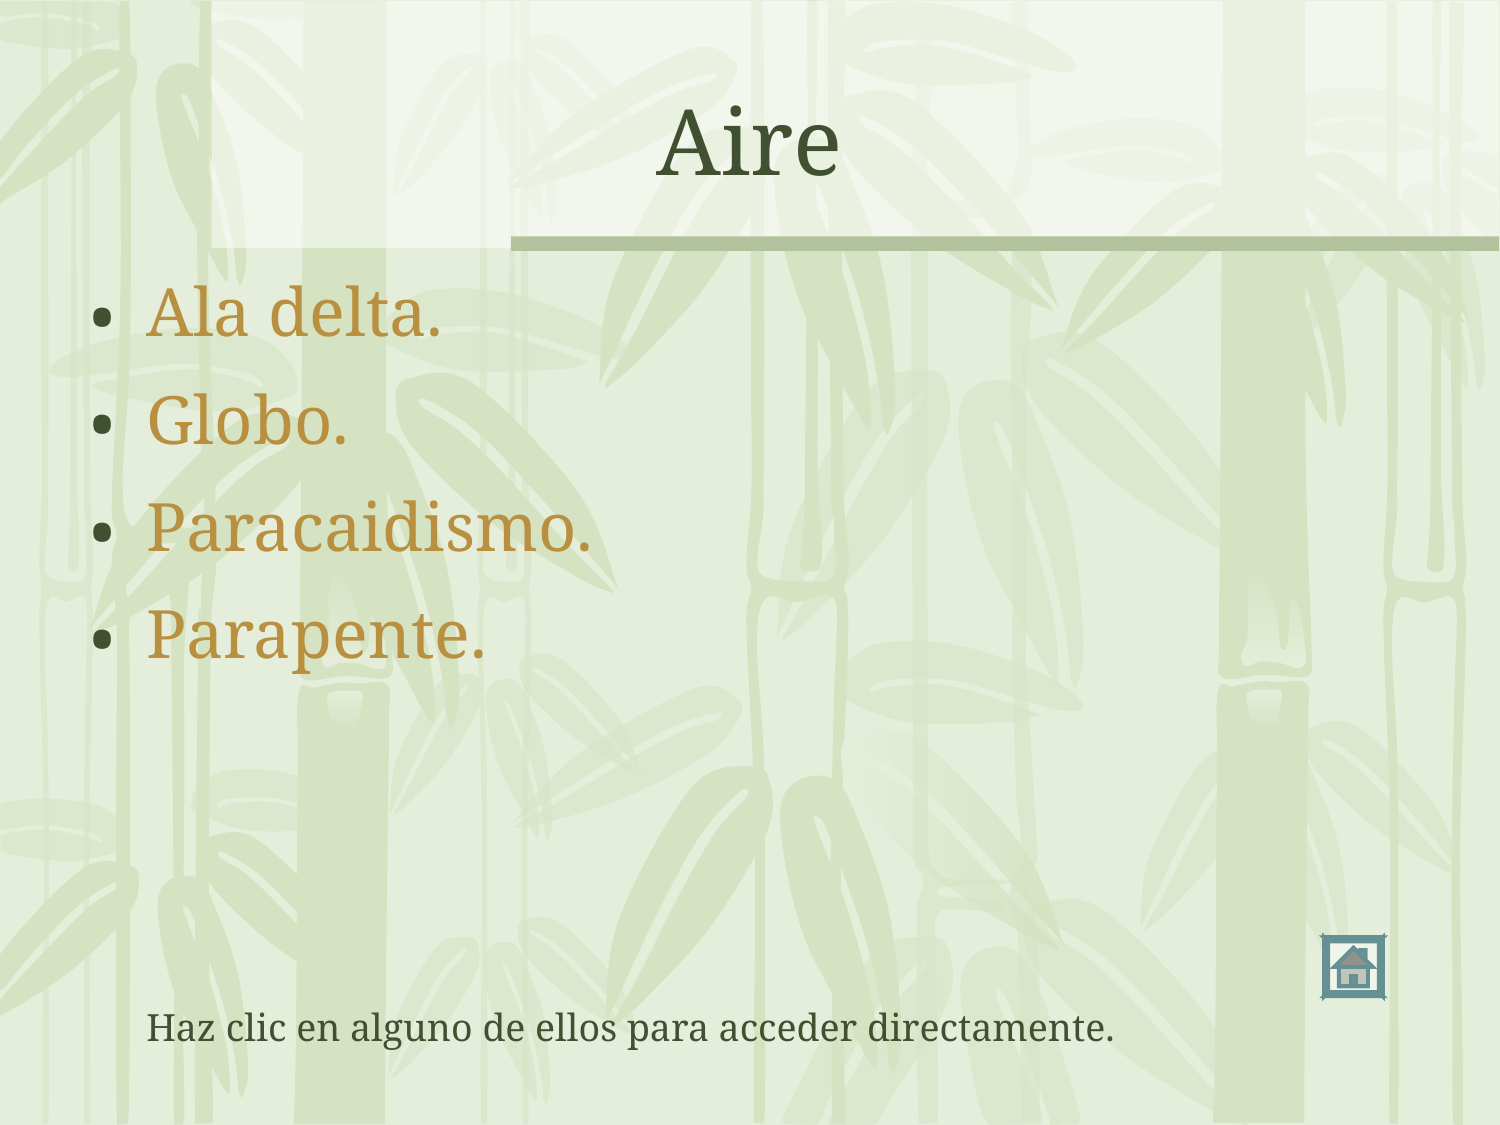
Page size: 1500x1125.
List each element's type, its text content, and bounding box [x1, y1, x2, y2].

text_box [1325, 937, 1383, 997]
list Ala delta. Globo. Paracaidismo. Parapente. Haz clic en alguno de ellos para acceder directamente. [75, 262, 1426, 1107]
title Aire [75, 45, 1426, 233]
